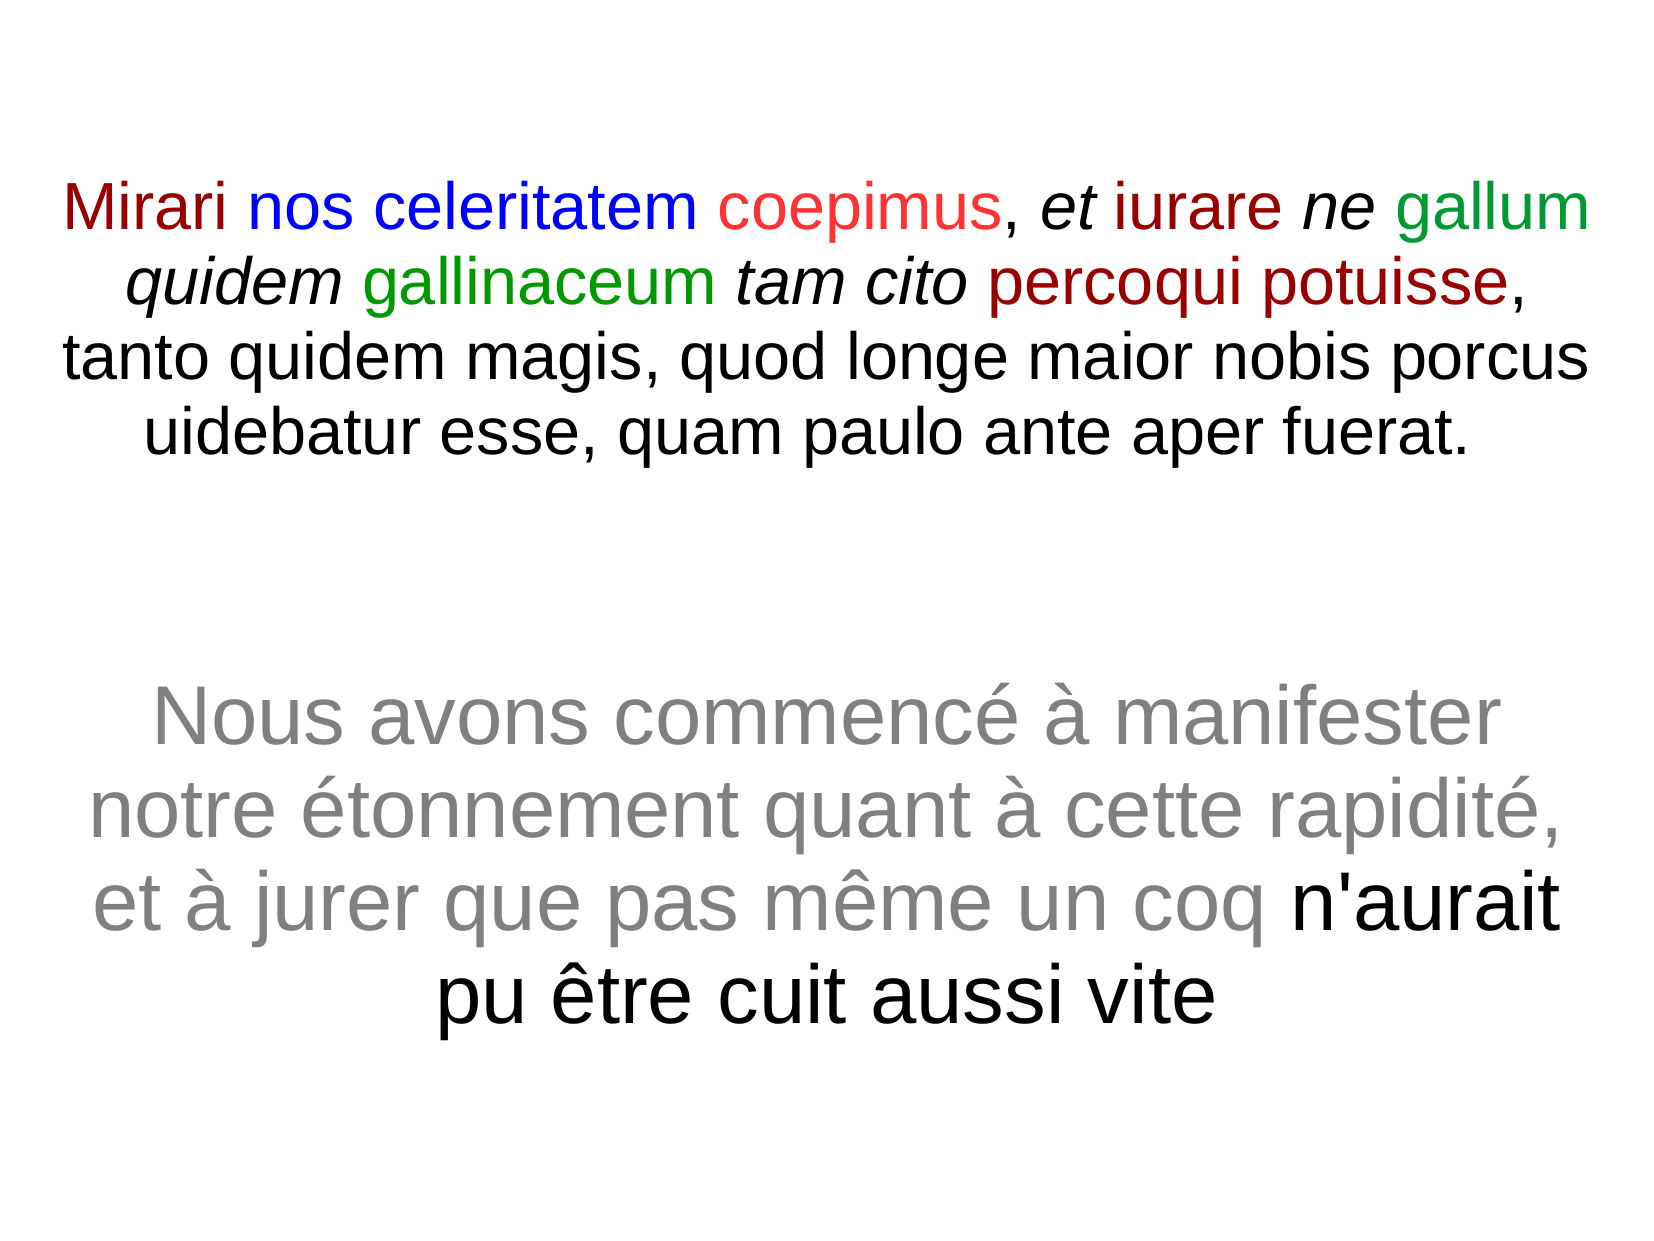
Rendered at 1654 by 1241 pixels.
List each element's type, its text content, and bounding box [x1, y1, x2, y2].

title Mirari nos celeritatem coepimus, et iurare ne gallum quidem gallinaceum tam cito percoqui potuisse, tanto quidem magis, quod longe maior nobis porcus uidebatur esse, quam paulo ante aper fuerat. [47, 35, 1607, 603]
subtitle Nous avons commencé à manifester notre étonnement quant à cette rapidité, et à jurer que pas même un coq n'aurait pu être cuit aussi vite [82, 601, 1571, 1109]
